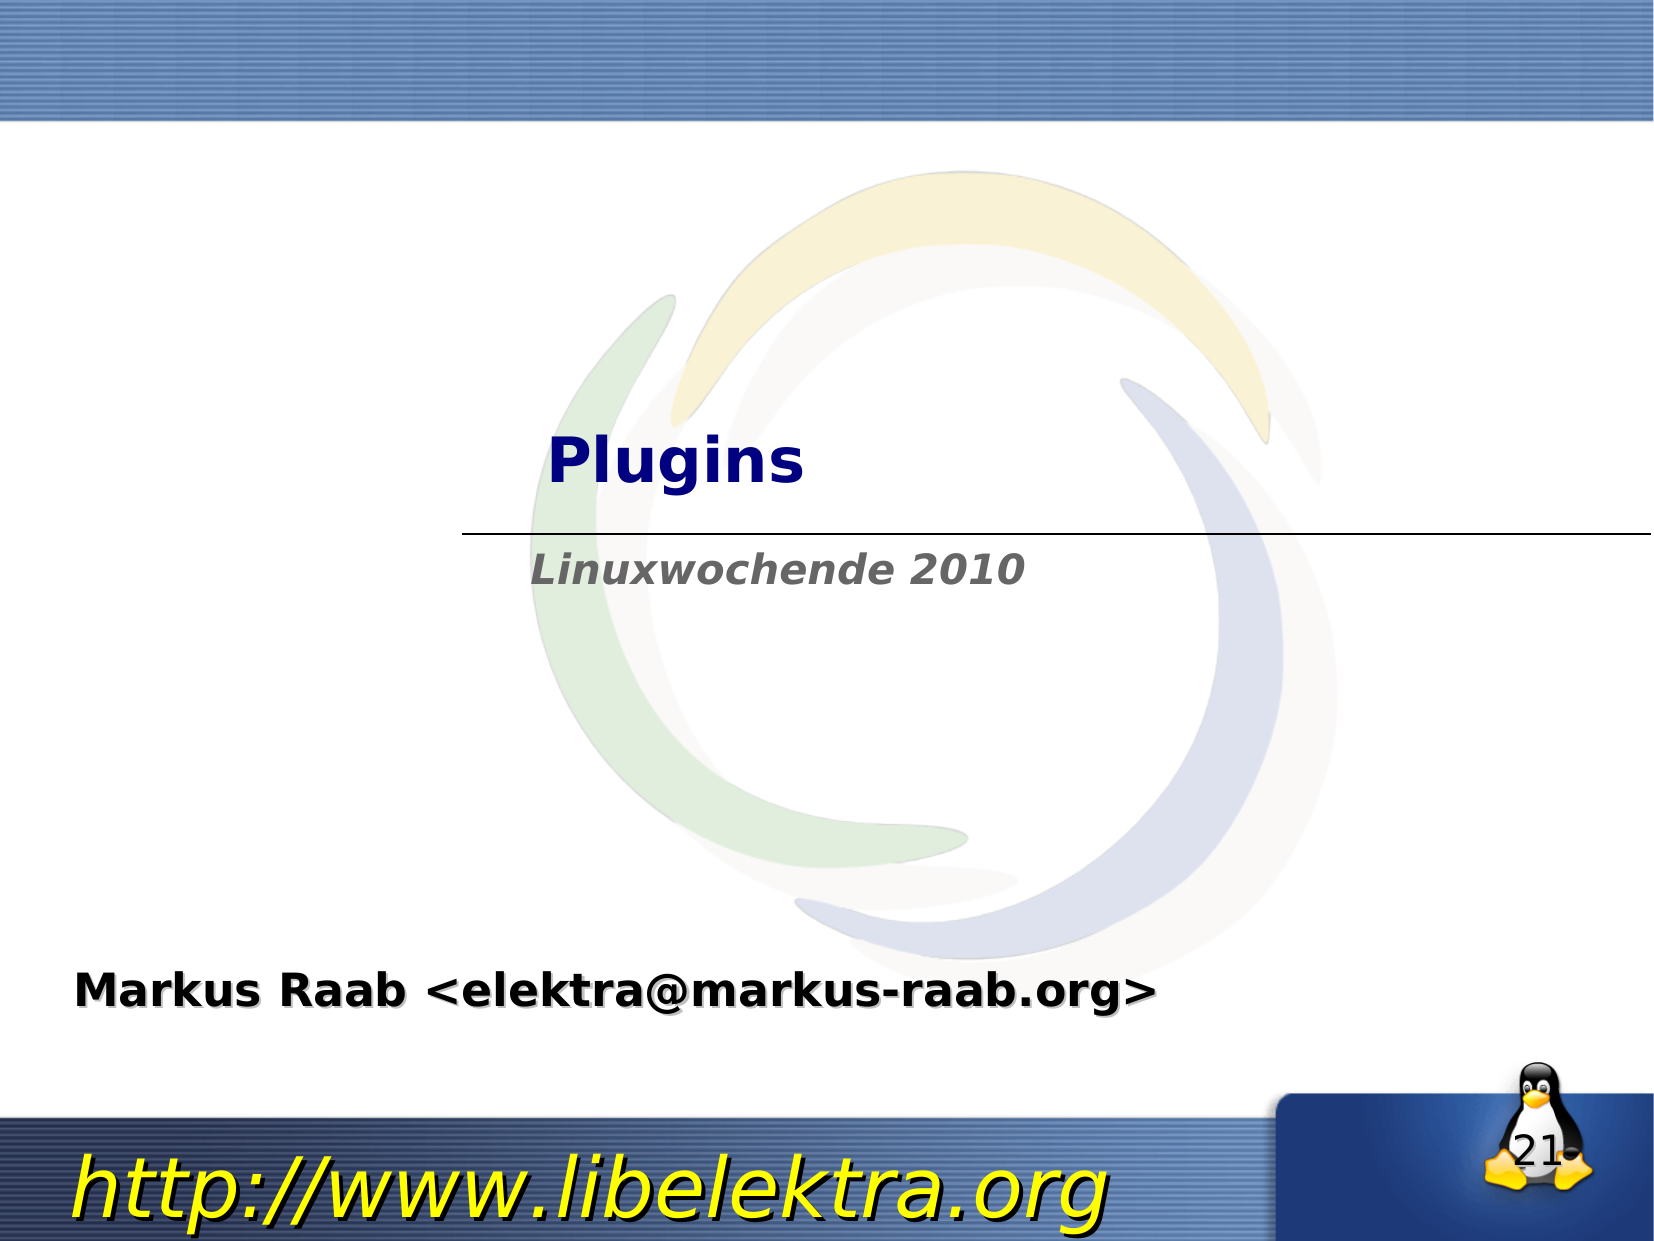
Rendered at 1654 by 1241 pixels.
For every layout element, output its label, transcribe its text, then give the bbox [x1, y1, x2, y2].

text_box Linuxwochende 2010 [515, 538, 1448, 685]
picture [0, 0, 1654, 533]
picture [481, 535, 1374, 953]
text_box <Nummer> [1312, 1122, 1565, 1178]
text_box Plugins [531, 413, 1434, 511]
text_box Markus Raab <elektra@markus-raab.org> [58, 953, 1481, 1030]
picture [0, 1061, 1654, 1241]
